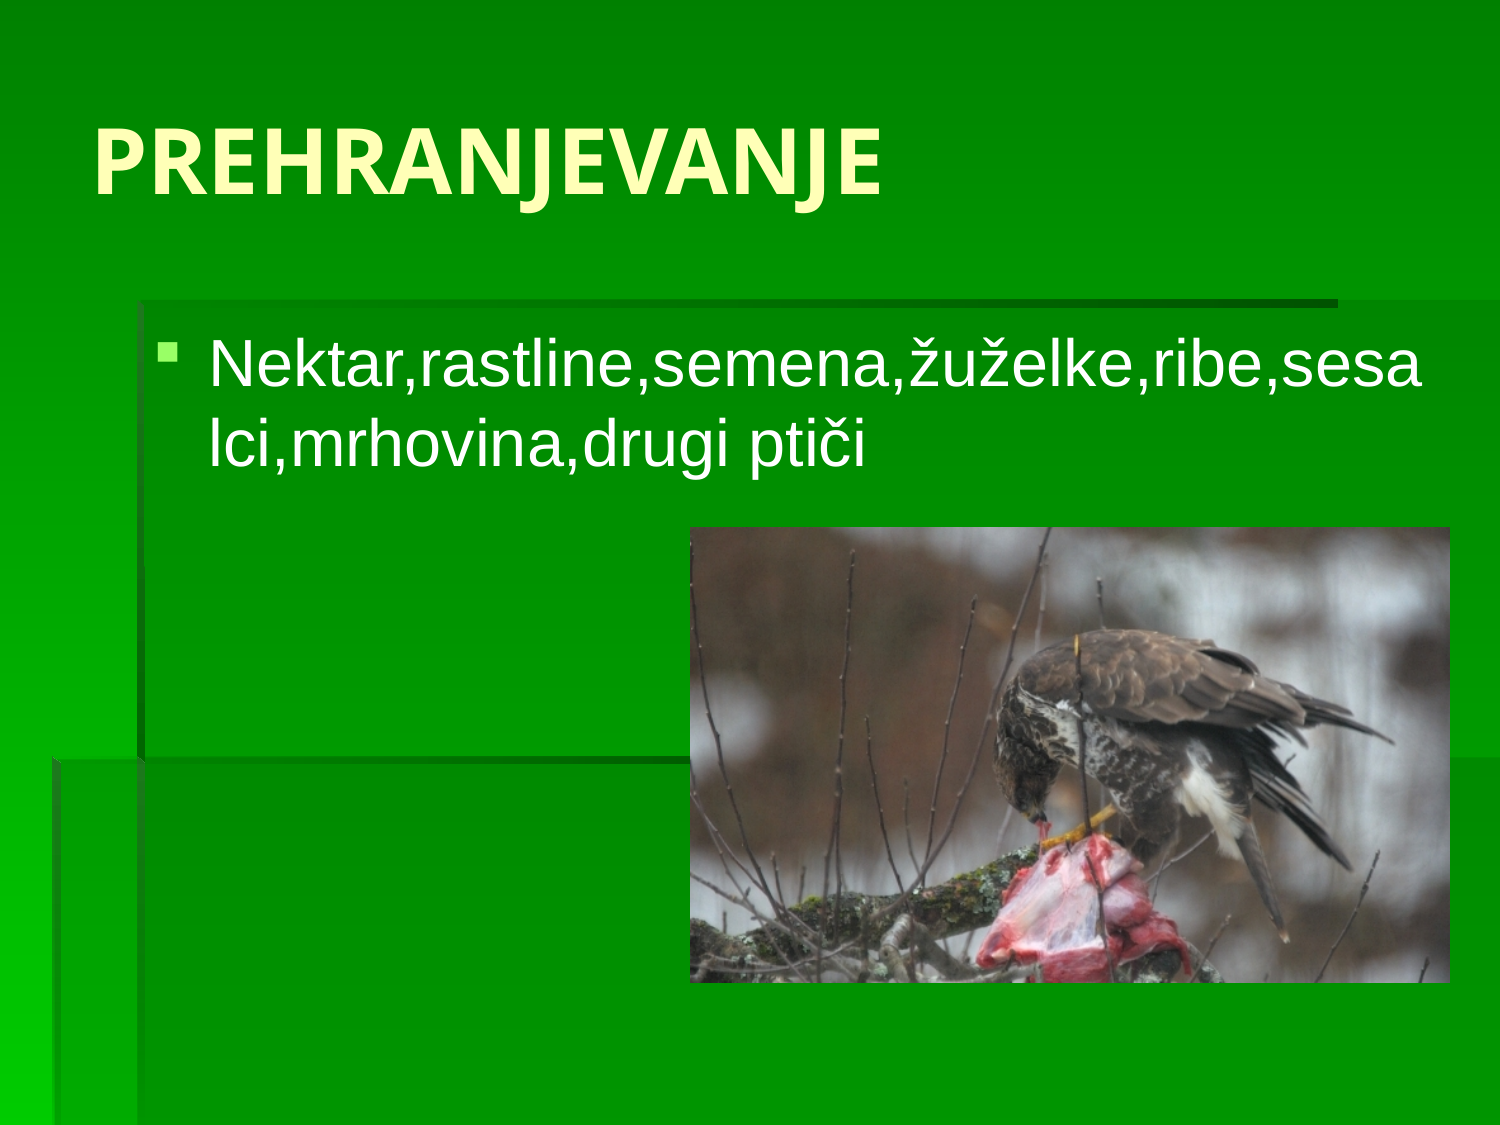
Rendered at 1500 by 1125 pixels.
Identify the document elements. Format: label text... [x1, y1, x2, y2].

list Nektar,rastline,semena,žuželke,ribe,sesalci,mrhovina,drugi ptiči [137, 312, 1451, 1000]
title PREHRANJEVANJE [75, 40, 1451, 275]
picture [690, 527, 1450, 983]
